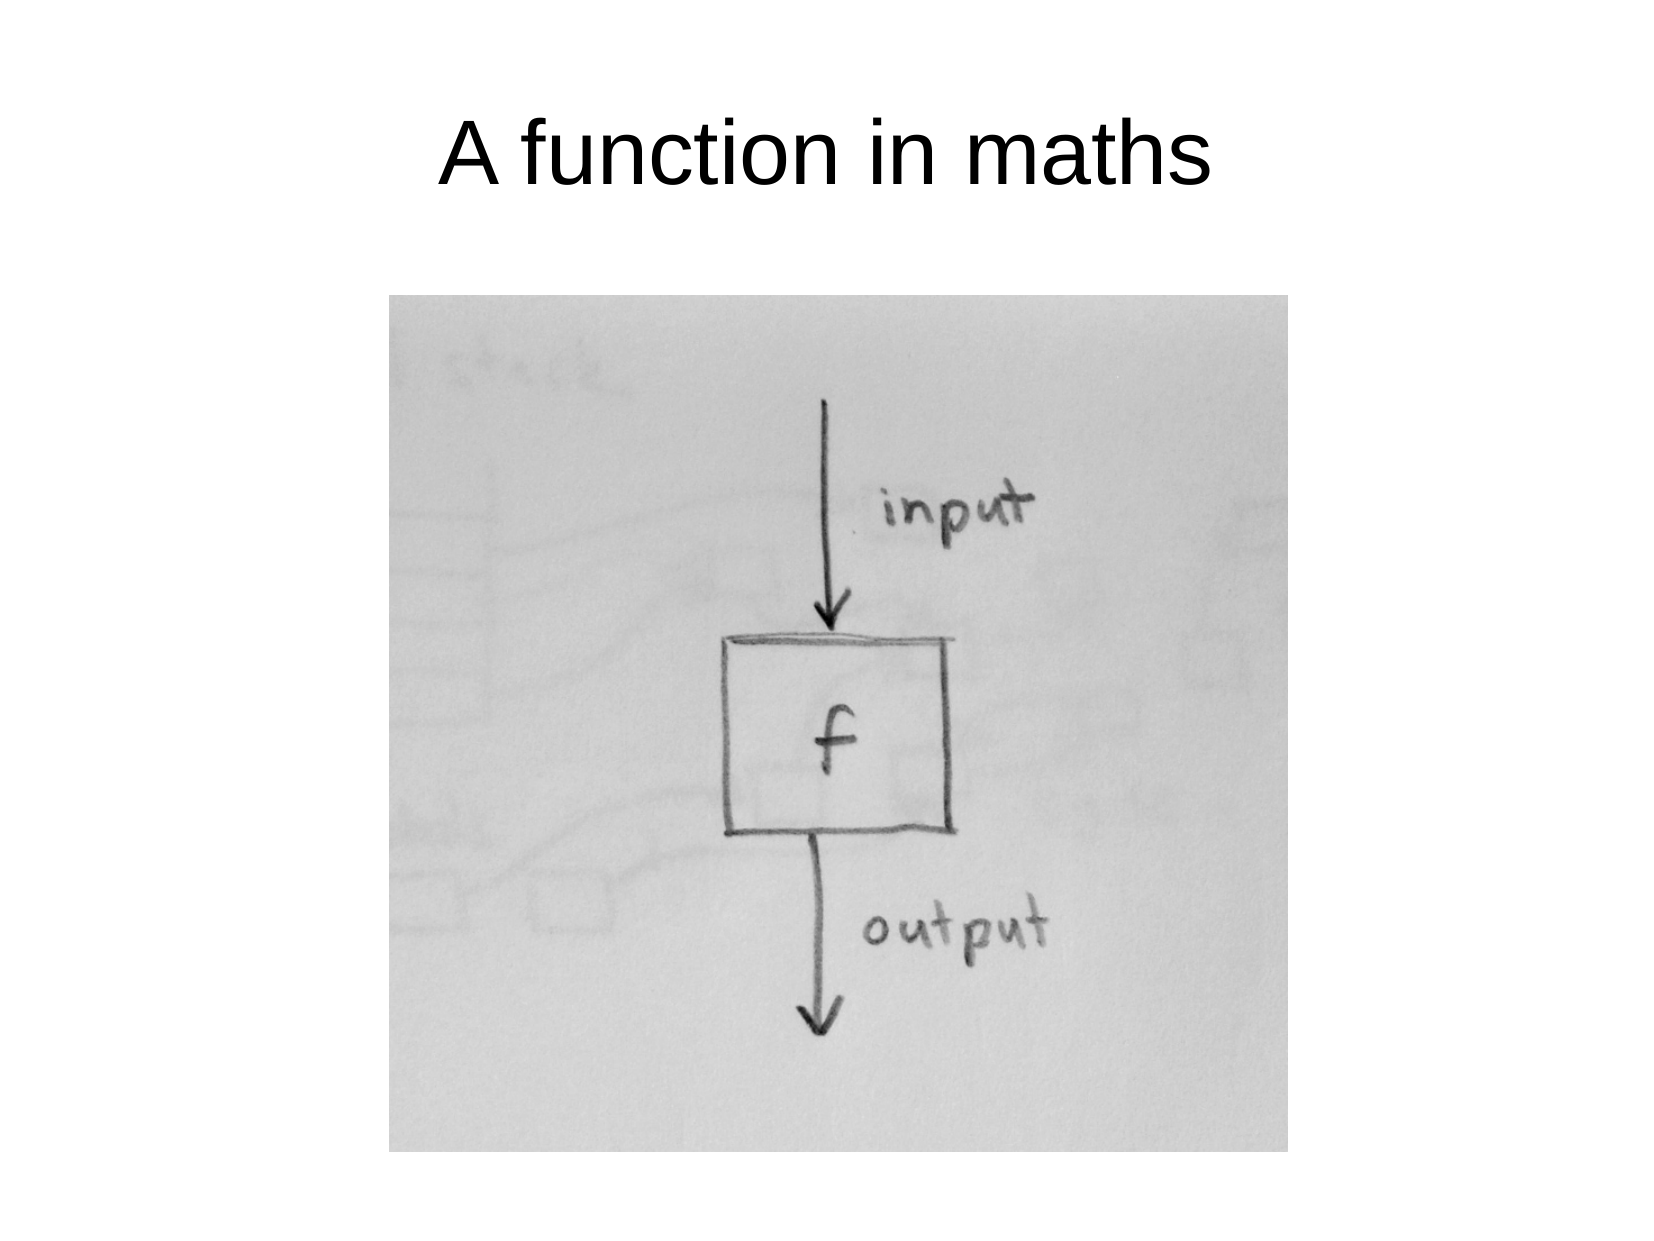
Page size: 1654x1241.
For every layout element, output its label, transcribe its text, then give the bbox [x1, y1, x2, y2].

picture [389, 295, 1288, 1152]
title A function in maths [82, 49, 1571, 257]
